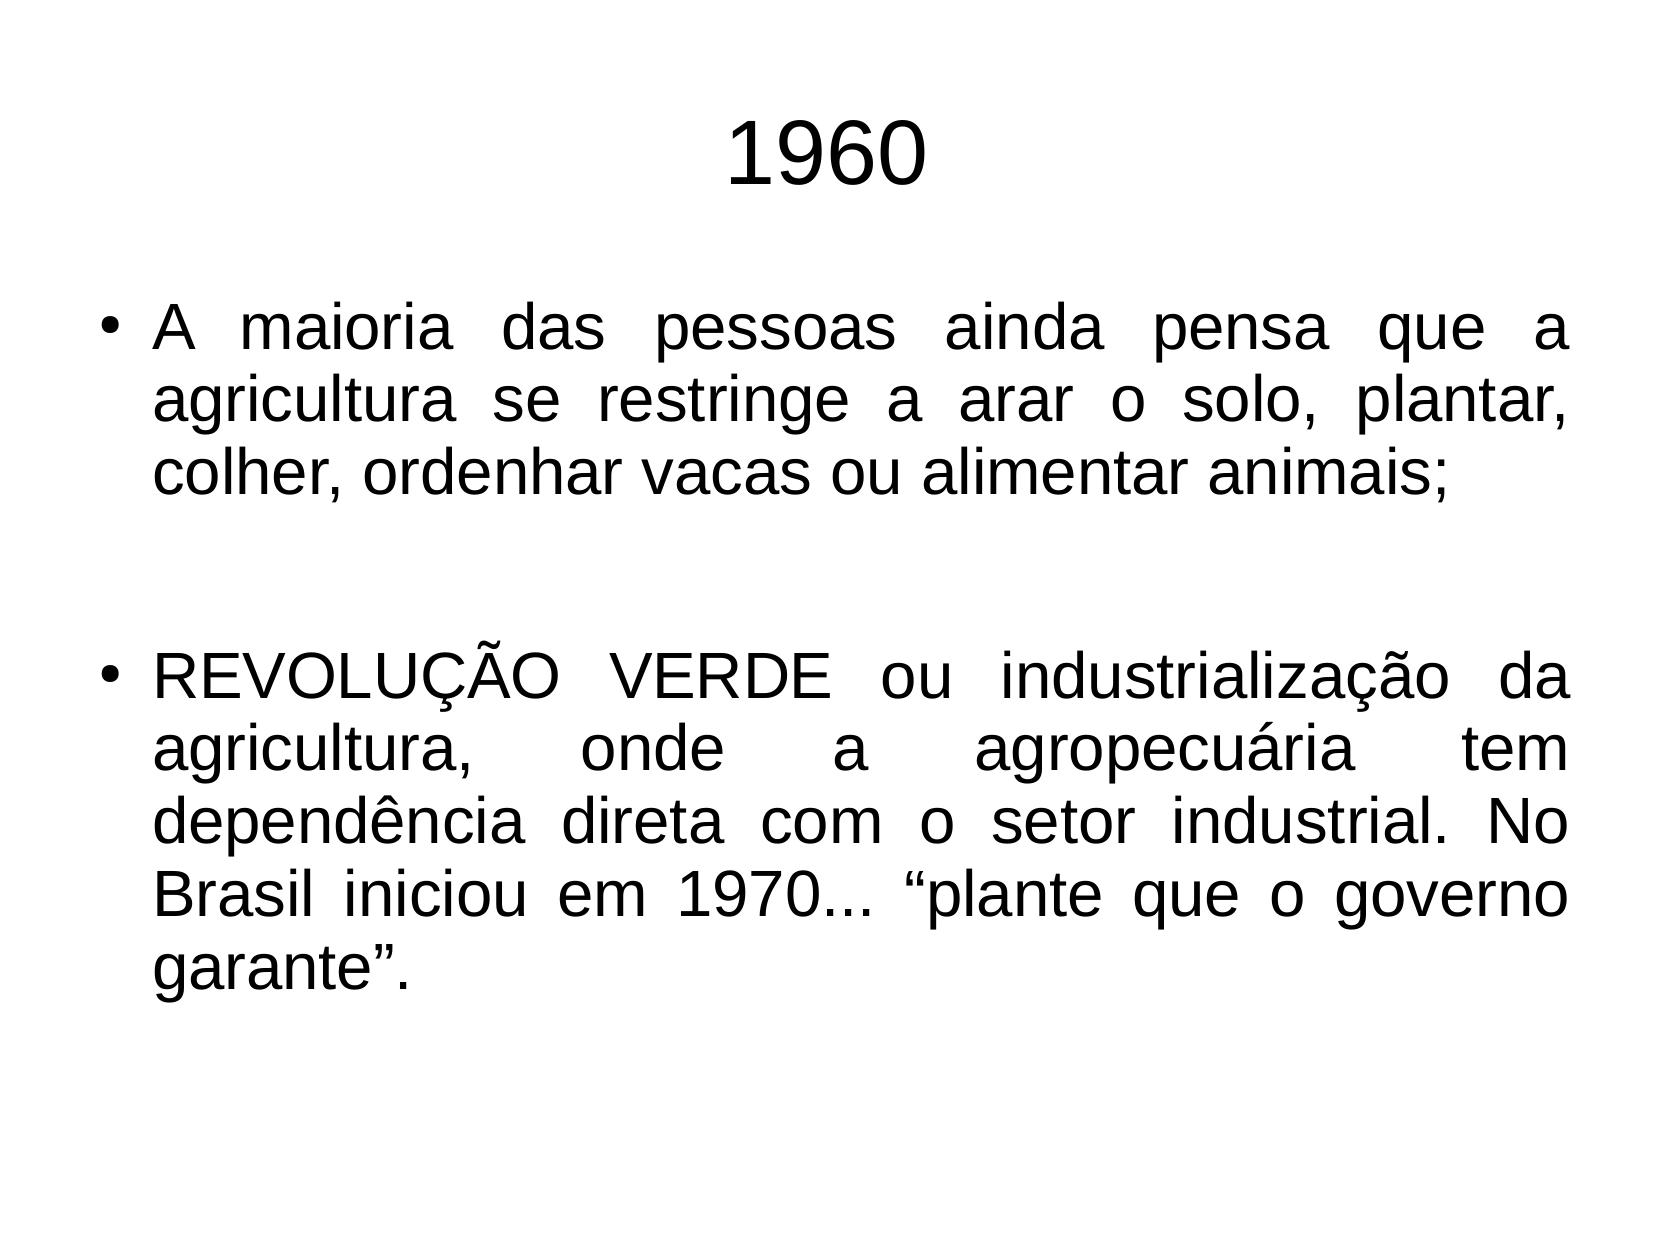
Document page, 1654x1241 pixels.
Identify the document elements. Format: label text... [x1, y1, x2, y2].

title 1960 [82, 49, 1571, 257]
list A maioria das pessoas ainda pensa que a agricultura se restringe a arar o solo, plantar, colher, ordenhar vacas ou alimentar animais; REVOLUÇÃO VERDE ou industrialização da agricultura, onde a agropecuária tem dependência direta com o setor industrial. No Brasil iniciou em 1970... “plante que o governo garante”. [82, 290, 1571, 1010]
